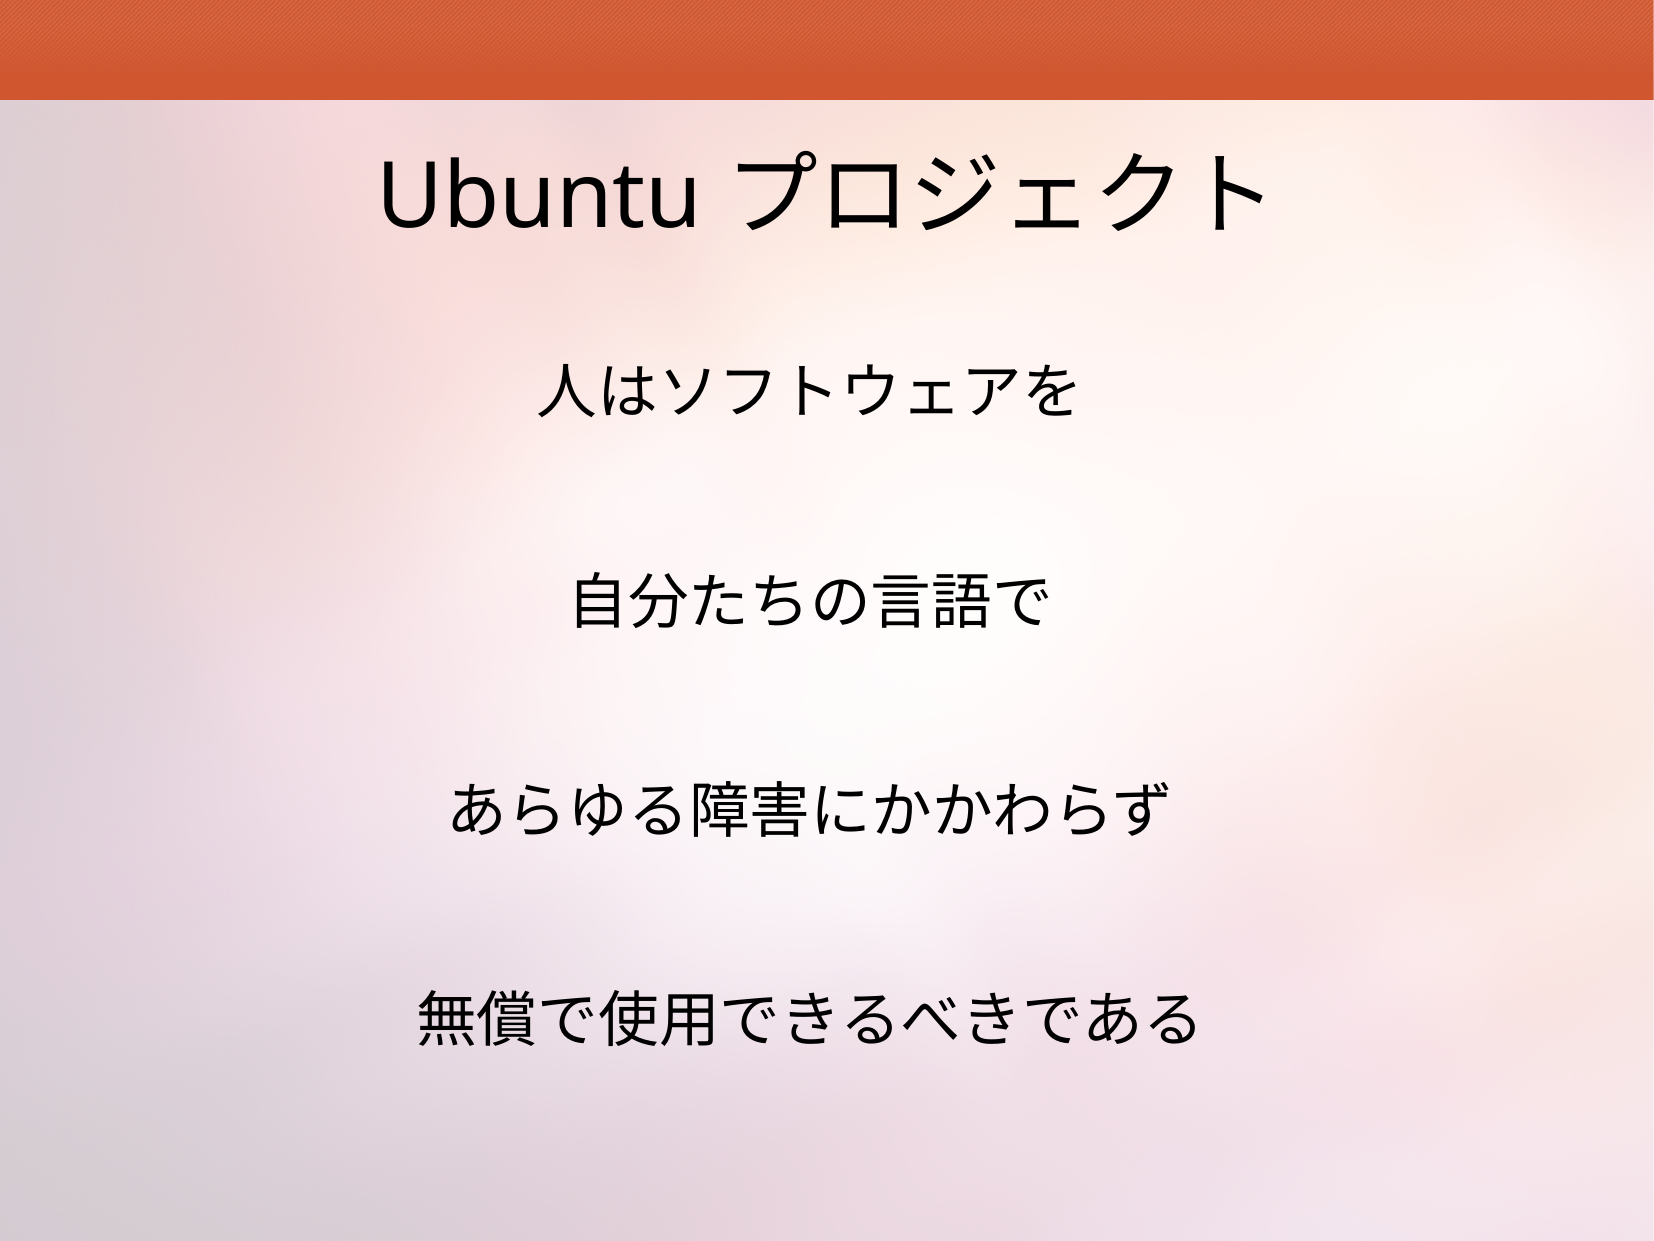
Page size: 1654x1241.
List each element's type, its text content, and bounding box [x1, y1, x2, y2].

list 人はソフトウェアを 自分たちの言語で あらゆる障害にかかわらず 無償で使用できるべきである [82, 343, 1538, 1063]
title Ubuntu プロジェクト [82, 118, 1571, 257]
picture [0, 0, 1654, 1241]
